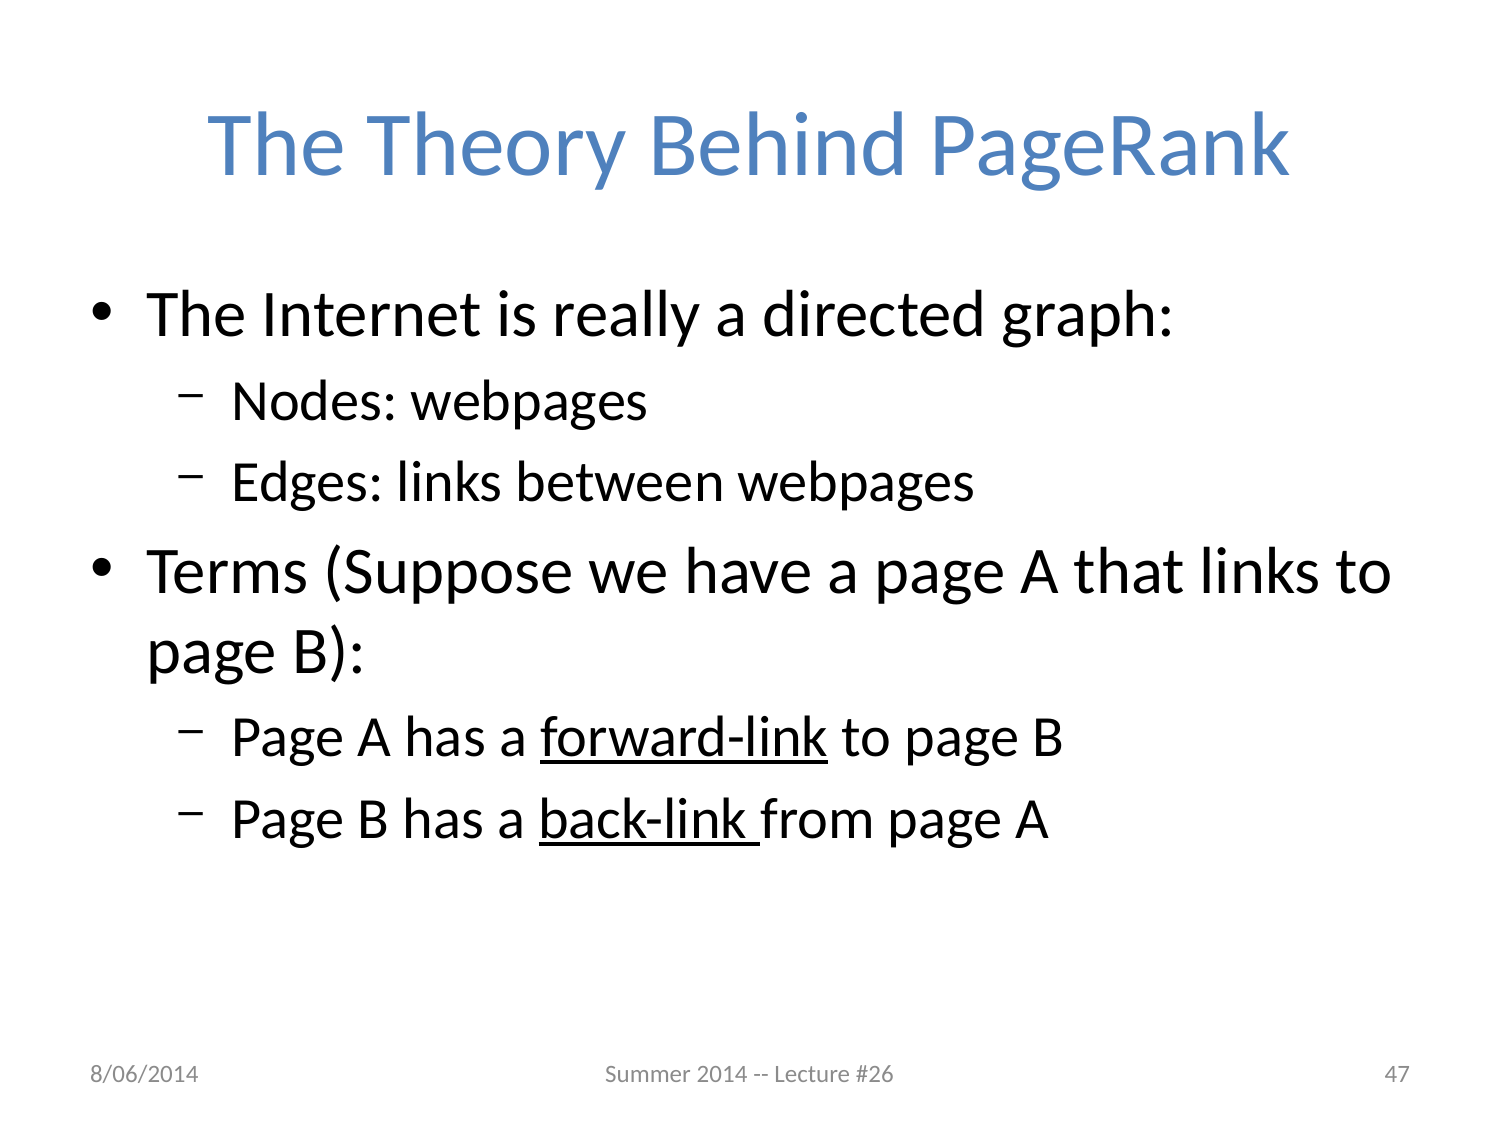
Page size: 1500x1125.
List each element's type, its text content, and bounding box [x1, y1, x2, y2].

slide_number 8/06/2014 [75, 1042, 425, 1103]
title The Theory Behind PageRank [75, 45, 1425, 233]
slide_number <number> [1074, 1042, 1425, 1103]
list The Internet is really a directed graph: Nodes: webpages Edges: links between webpages Terms (Suppose we have a page A that links to page B): Page A has a forward-link to page B Page B has a back-link from page A [75, 262, 1425, 1005]
footer Summer 2014 -- Lecture #26 [512, 1042, 988, 1103]
